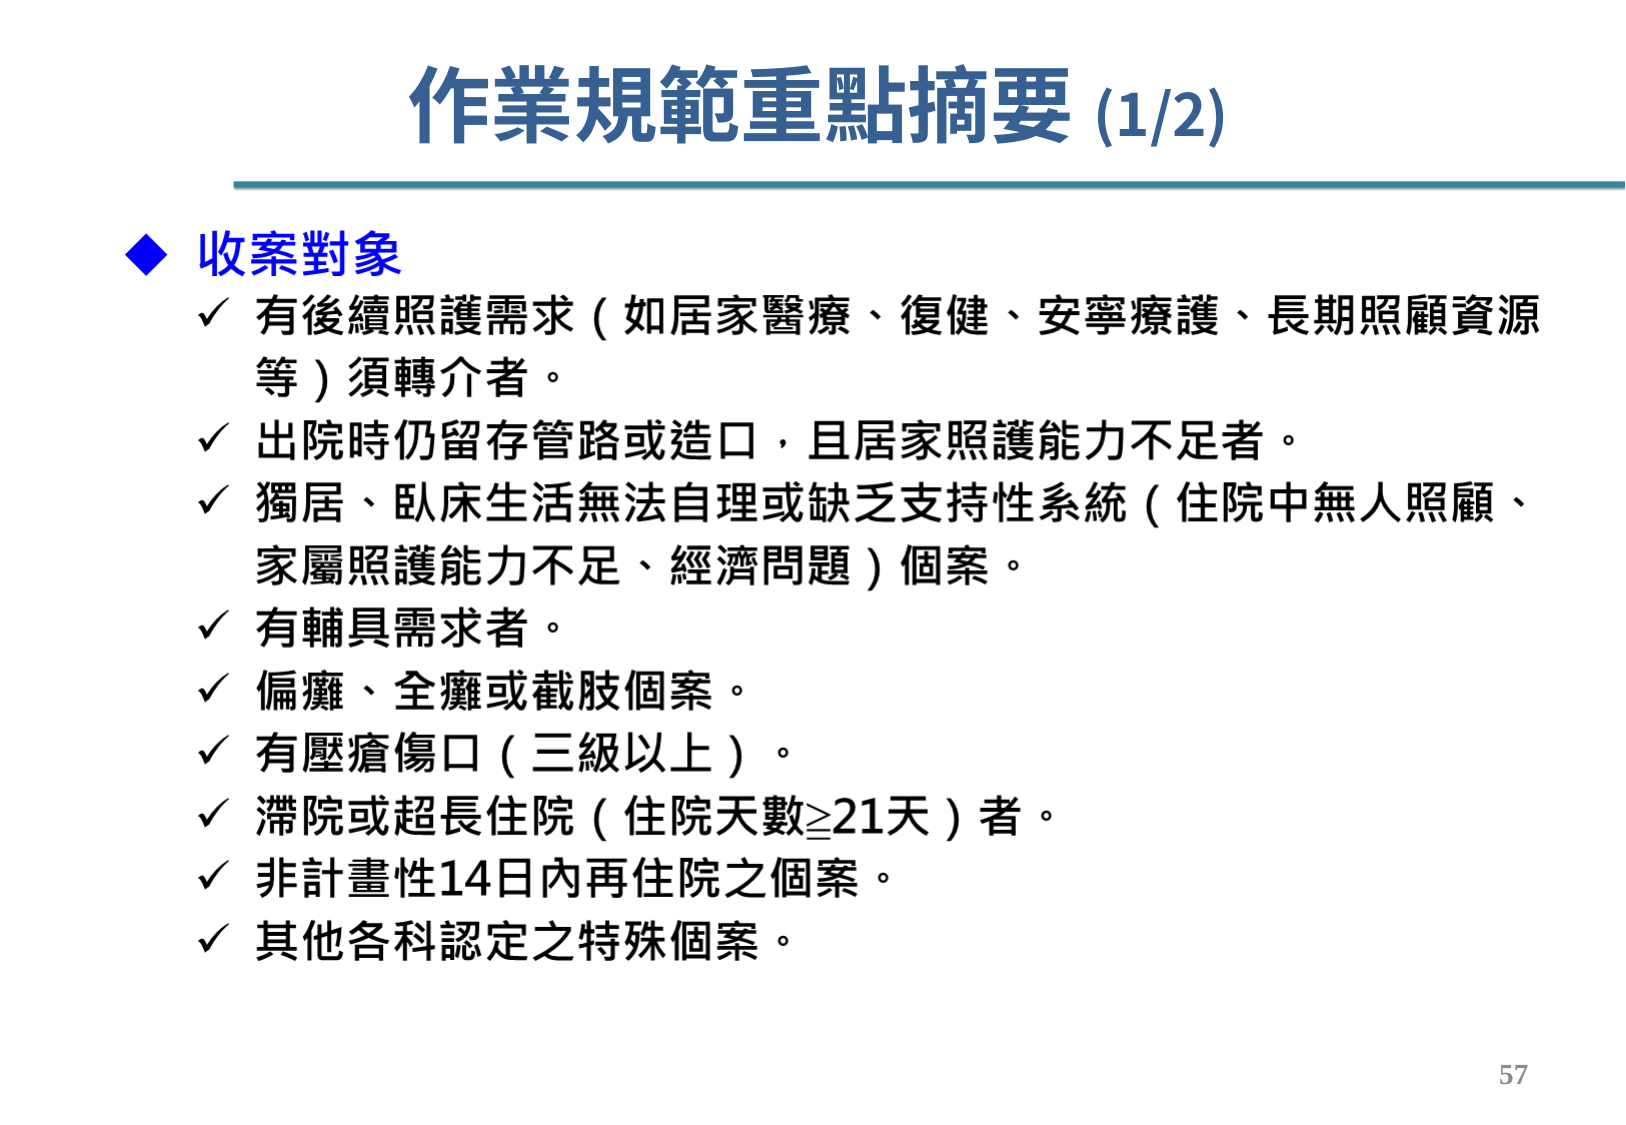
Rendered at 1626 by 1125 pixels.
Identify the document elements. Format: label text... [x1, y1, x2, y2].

slide_number <編號> [1164, 1042, 1544, 1103]
title 作業規範重點摘要(1/2) [80, 27, 1557, 179]
picture [91, 208, 1581, 997]
